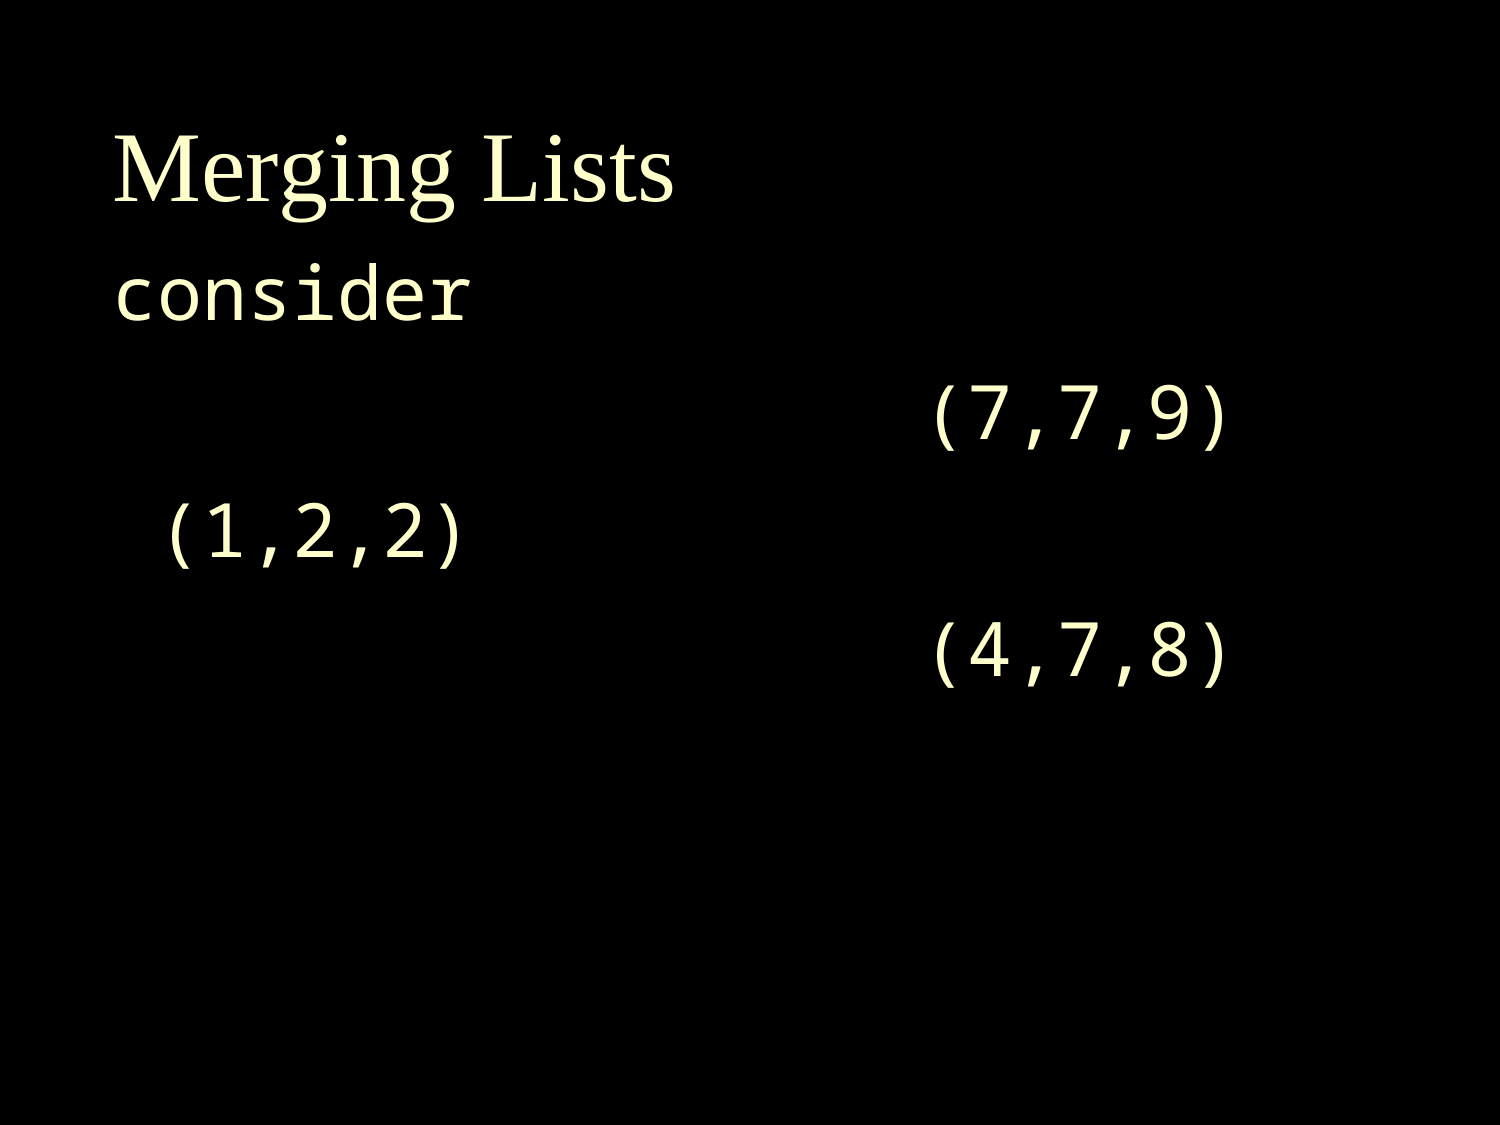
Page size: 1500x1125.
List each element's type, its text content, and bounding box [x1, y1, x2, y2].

list Merging Lists consider (7,7,9) (1,2,2) (4,7,8) [112, 112, 1426, 1011]
